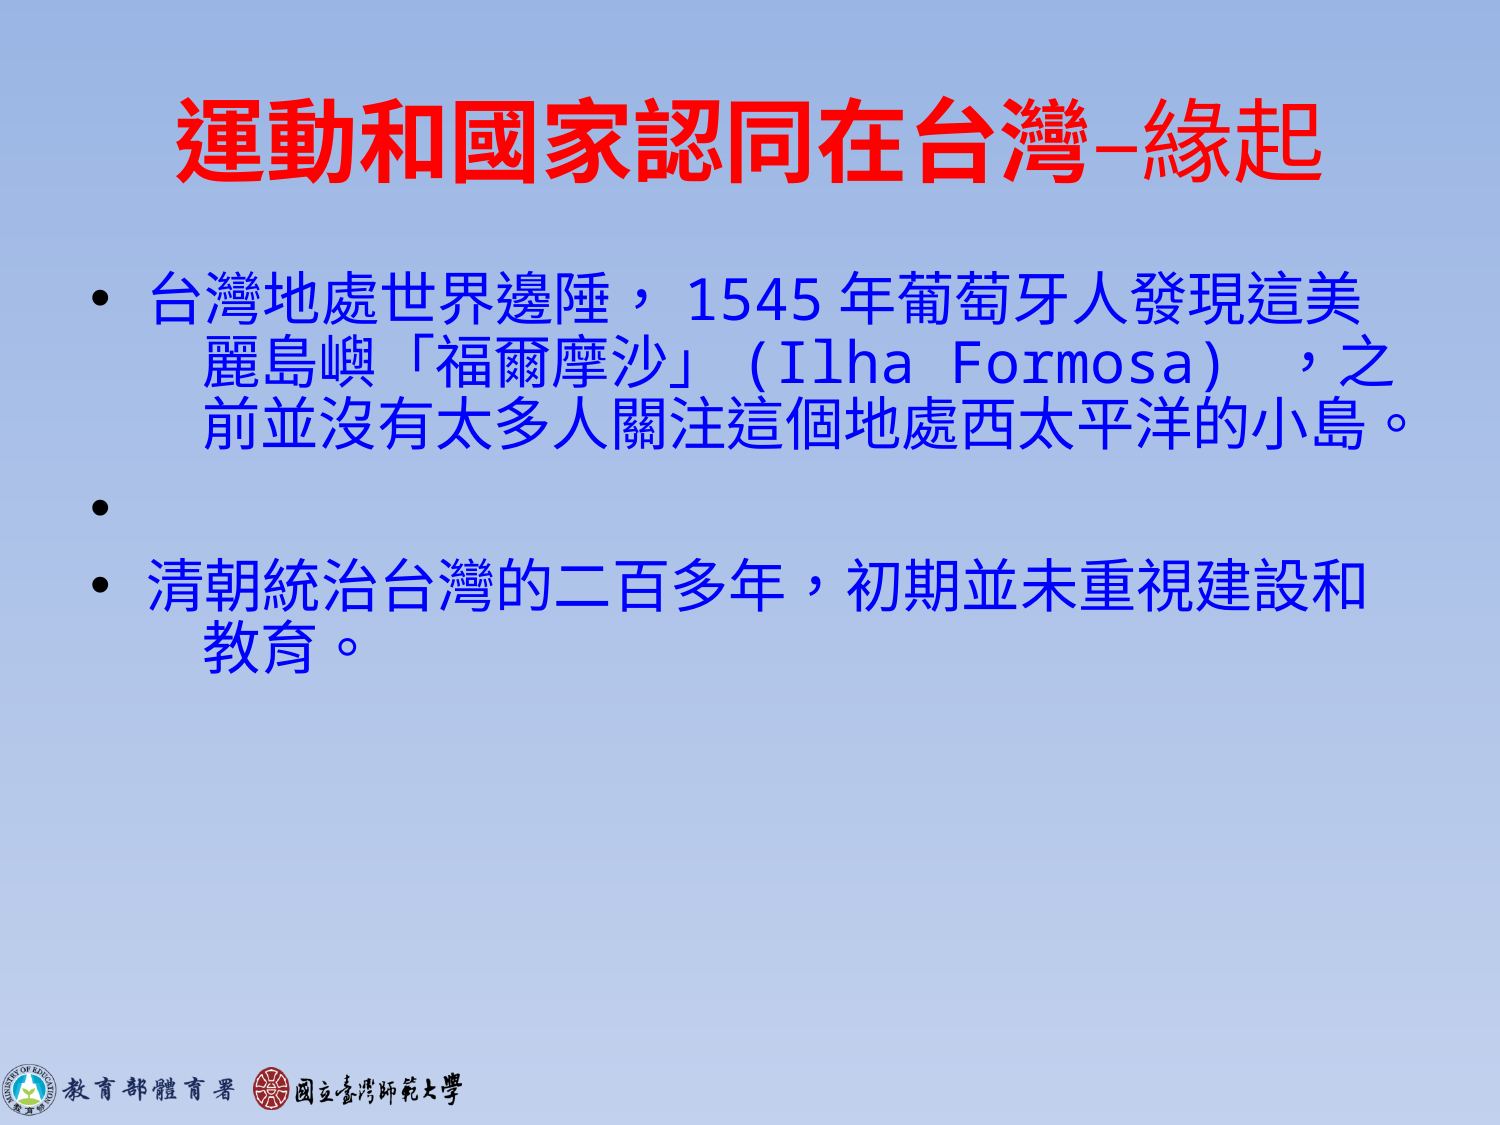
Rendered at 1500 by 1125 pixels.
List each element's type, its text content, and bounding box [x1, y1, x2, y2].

list 台灣地處世界邊陲，1545年葡萄牙人發現這美麗島嶼「福爾摩沙」(Ilha Formosa) ，之前並沒有太多人關注這個地處西太平洋的小島。 清朝統治台灣的二百多年，初期並未重視建設和教育。 [75, 262, 1426, 1005]
title 運動和國家認同在台灣–緣起 [75, 45, 1426, 233]
